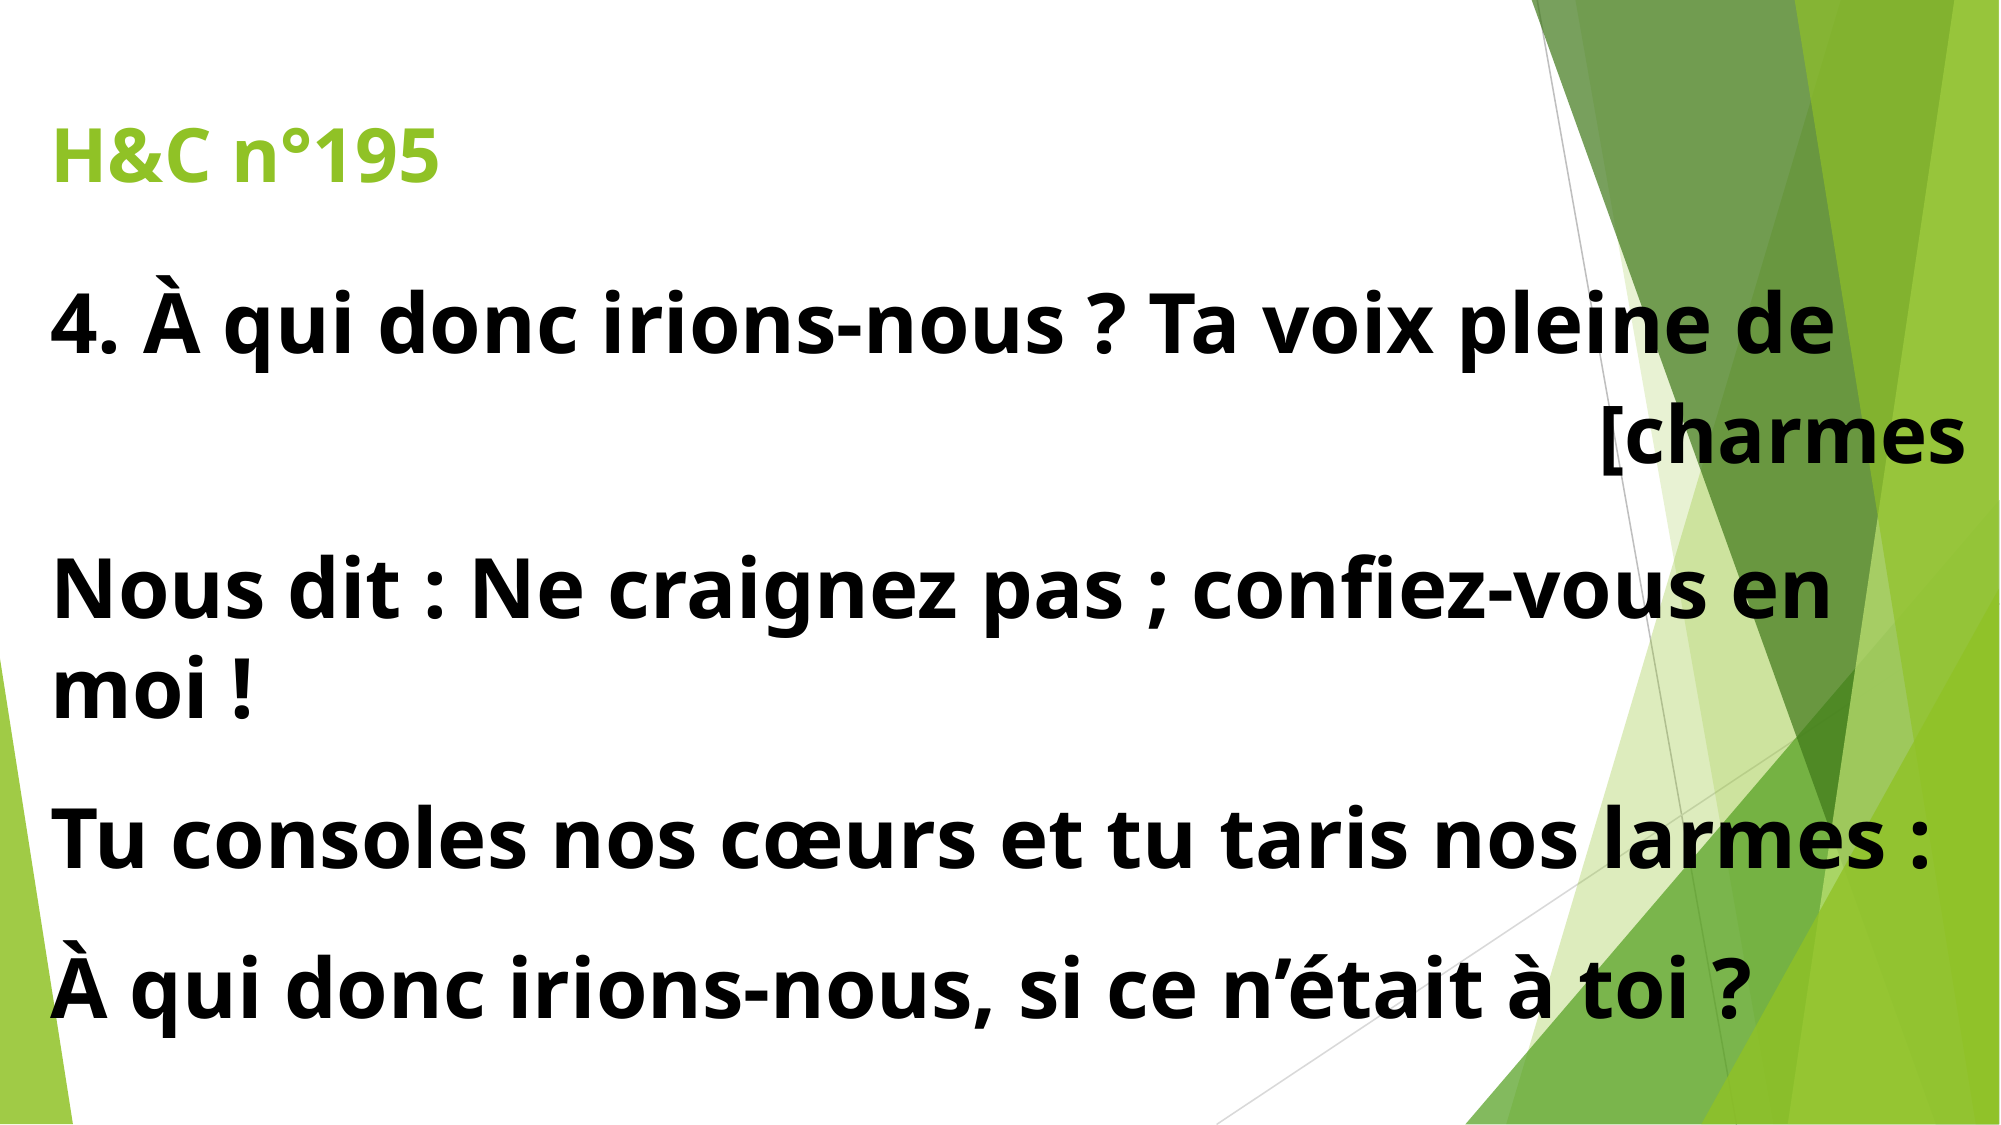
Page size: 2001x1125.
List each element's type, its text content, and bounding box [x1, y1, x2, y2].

text_box H&C n°195 [35, 99, 1522, 212]
text_box 4. À qui donc irions-nous ? Ta voix pleine de [charmes Nous dit : Ne craignez pas ; confiez-vous en moi ! Tu consoles nos cœurs et tu taris nos larmes : À qui donc irions-nous, si ce n’était à toi ? [35, 212, 1997, 1074]
